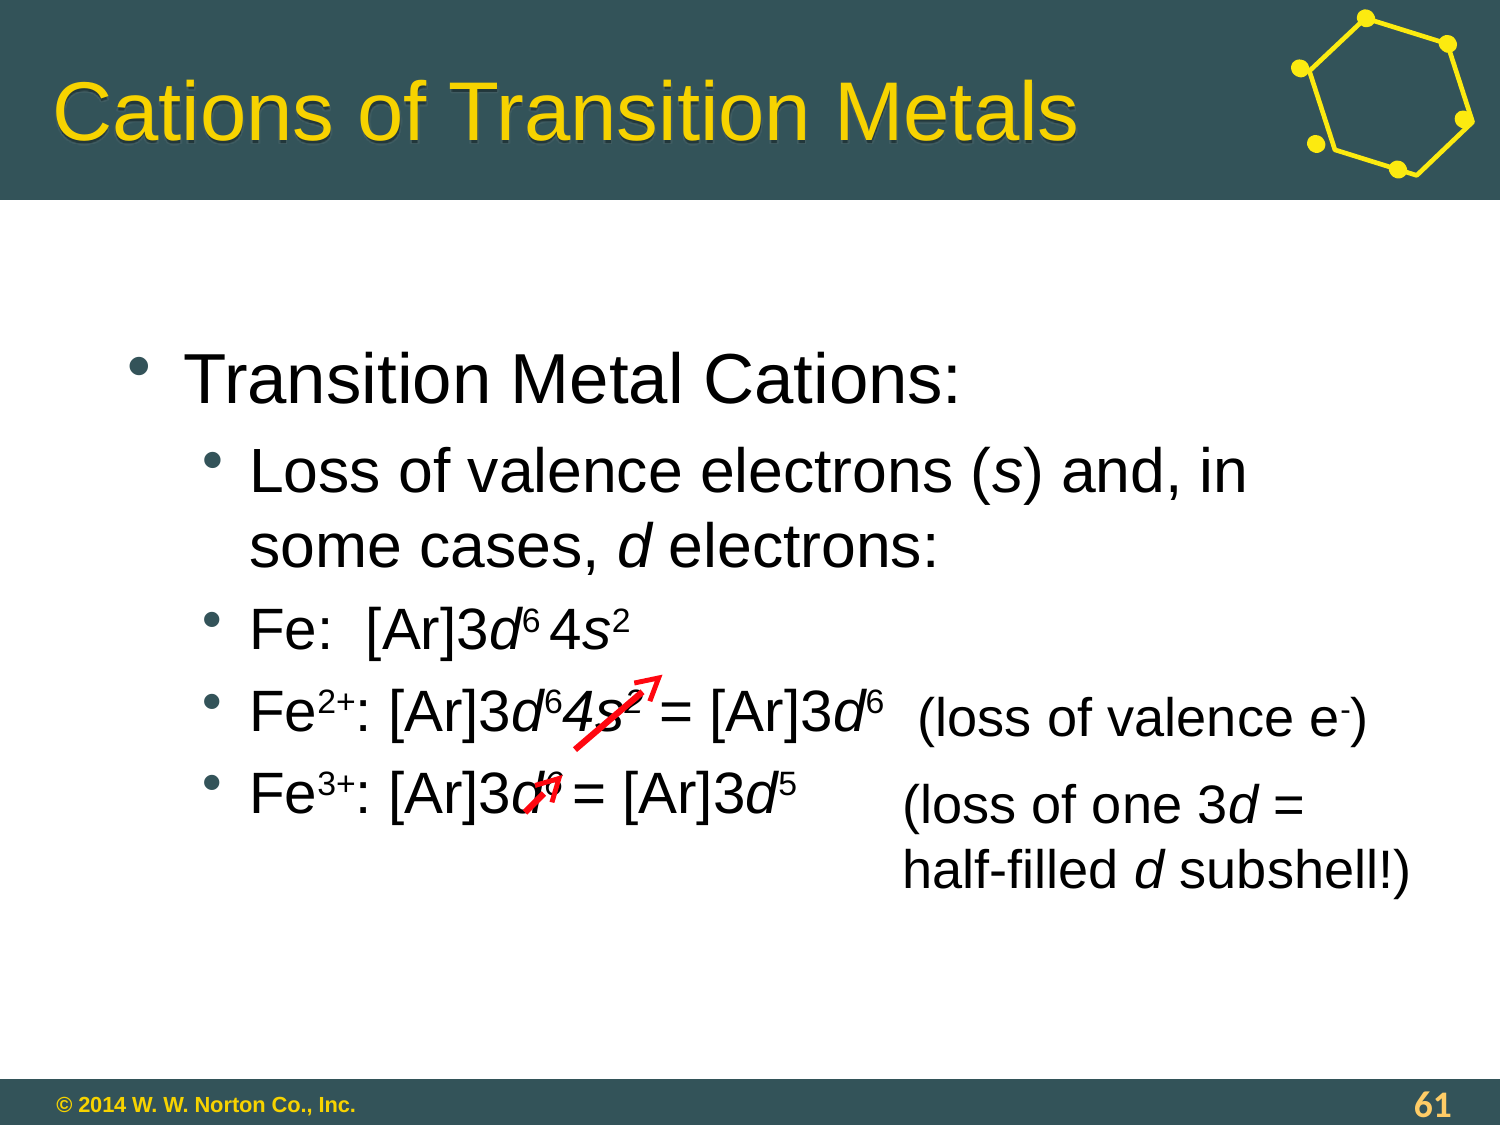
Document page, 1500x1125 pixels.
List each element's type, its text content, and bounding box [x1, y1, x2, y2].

text_box (loss of valence e-) [902, 674, 1384, 755]
slide_number <number> [1390, 1076, 1468, 1125]
list Transition Metal Cations: Loss of valence electrons (s) and, in some cases, d electrons: Fe: [Ar]3d6 4s2 Fe2+: [Ar]3d64s2 = [Ar]3d6 Fe3+: [Ar]3d6 = [Ar]3d5 [112, 324, 1425, 988]
title Cations of Transition Metals [37, 19, 1118, 195]
text_box (loss of one 3d = half-filled d subshell!) [887, 762, 1438, 908]
